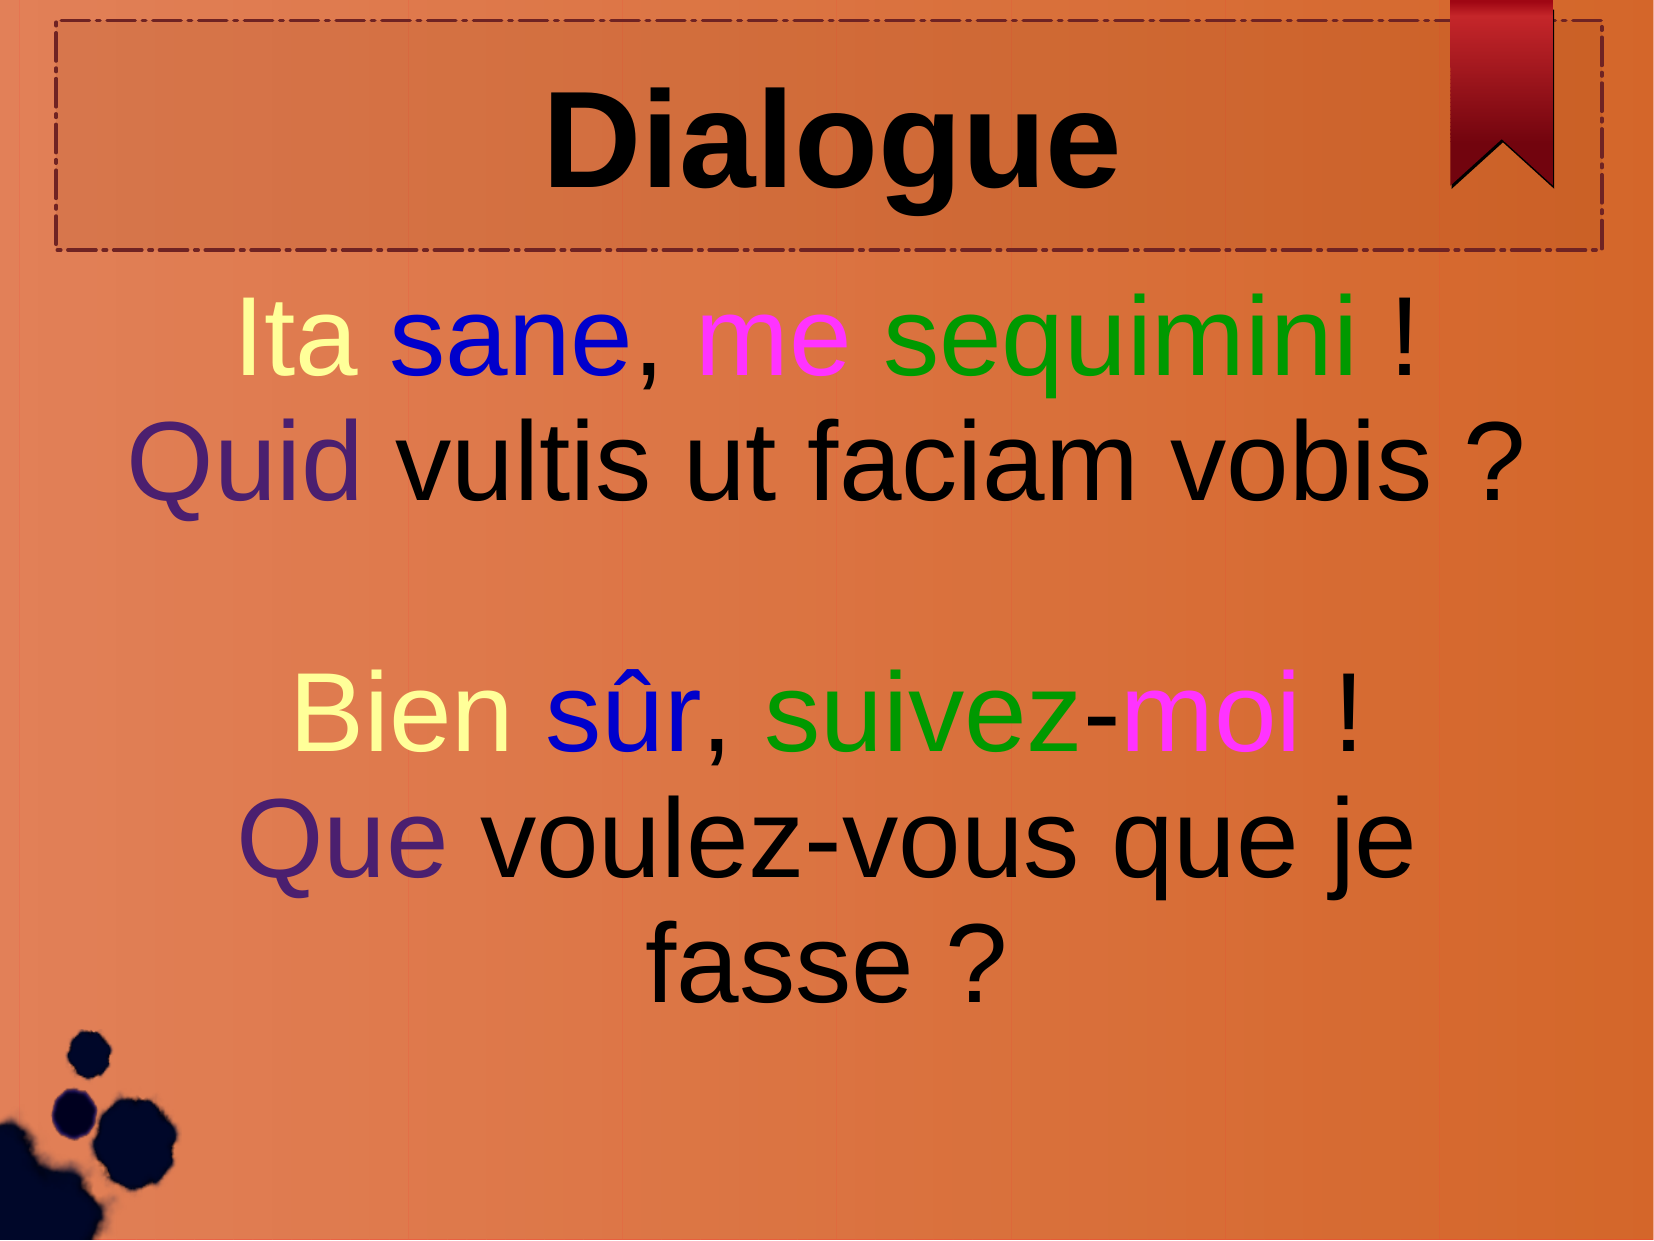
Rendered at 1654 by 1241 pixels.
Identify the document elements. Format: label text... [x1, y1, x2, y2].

text_box Ita sane, me sequimini ! Quid vultis ut faciam vobis ? Bien sûr, suivez-moi ! Que voulez-vous que je fasse ? [82, 273, 1571, 1027]
title Dialogue [59, 23, 1607, 257]
